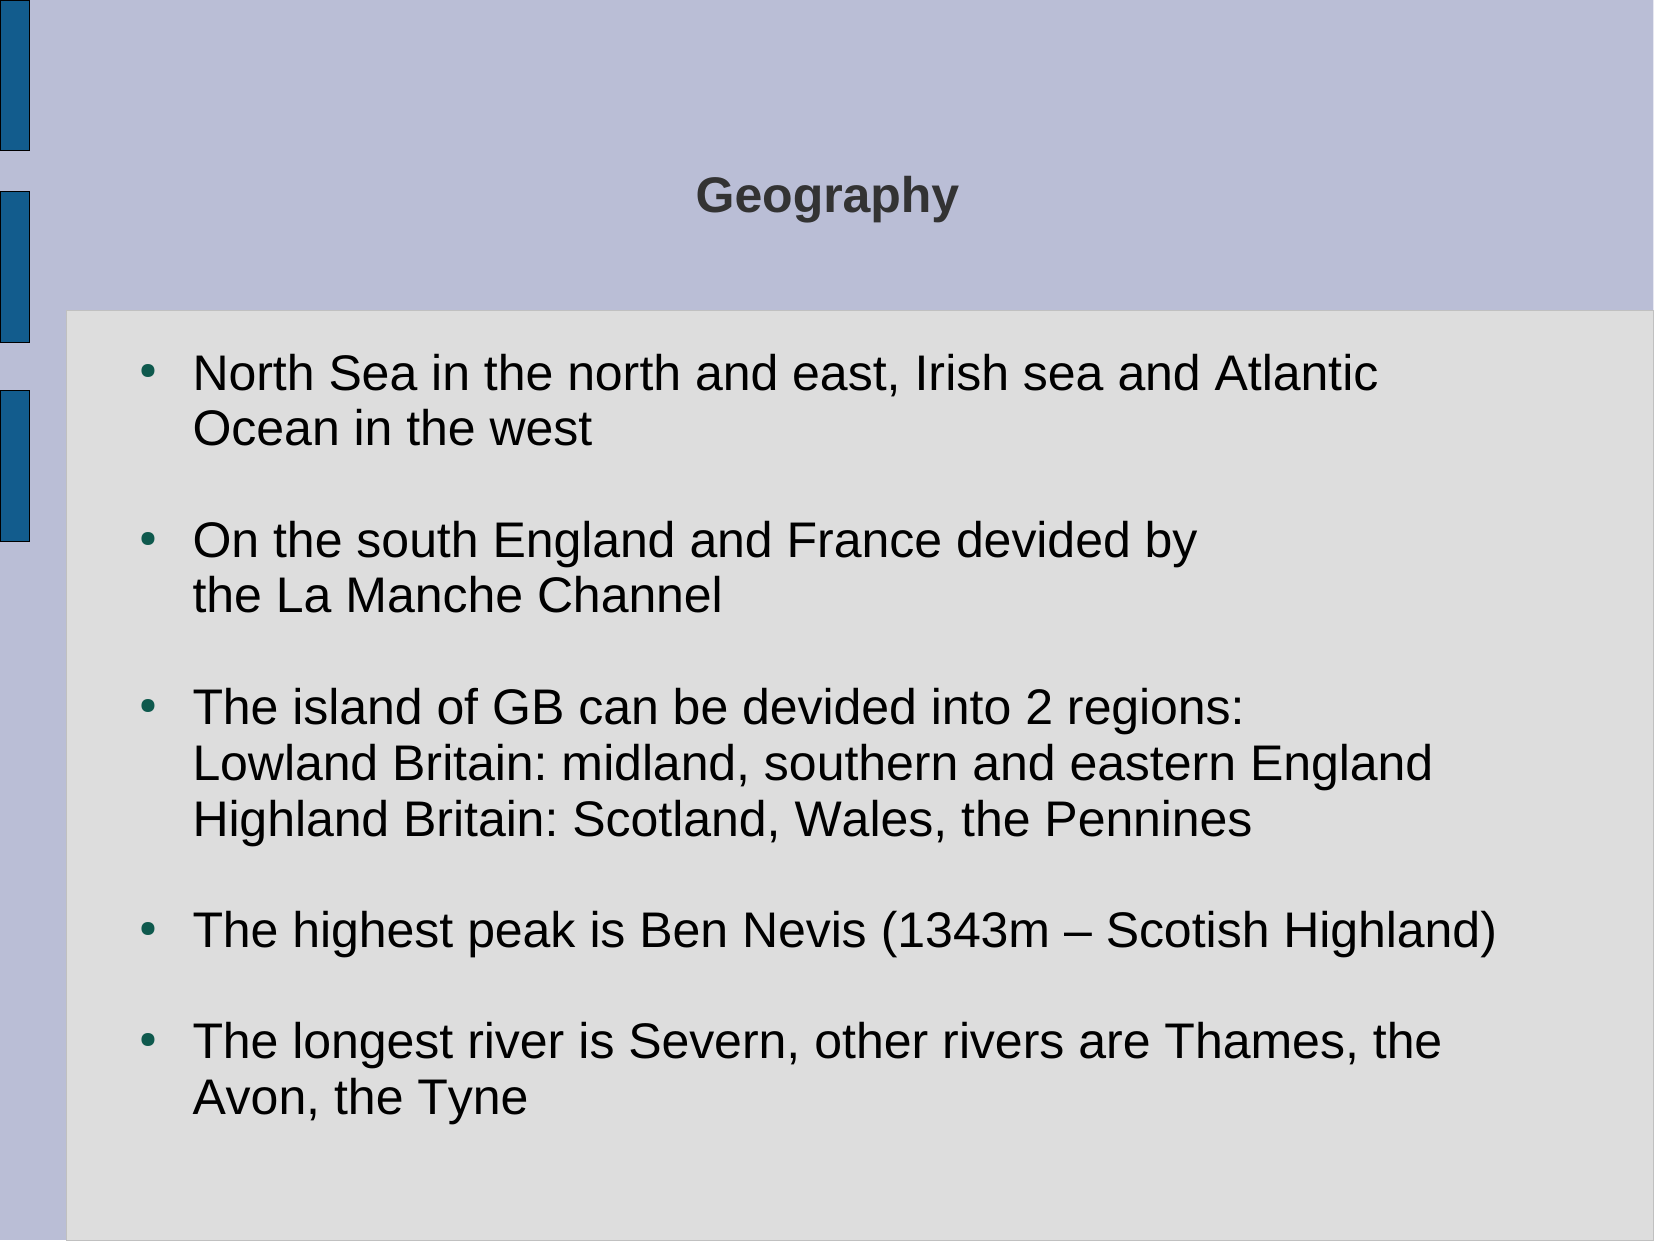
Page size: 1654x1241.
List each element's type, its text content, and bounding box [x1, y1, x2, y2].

list North Sea in the north and east, Irish sea and Atlantic Ocean in the west On the south England and France devided by the La Manche Channel The island of GB can be devided into 2 regions: Lowland Britain: midland, southern and eastern England Highland Britain: Scotland, Wales, the Pennines The highest peak is Ben Nevis (1343m – Scotish Highland) The longest river is Severn, other rivers are Thames, the Avon, the Tyne [121, 344, 1534, 1127]
title Geography [121, 91, 1534, 299]
